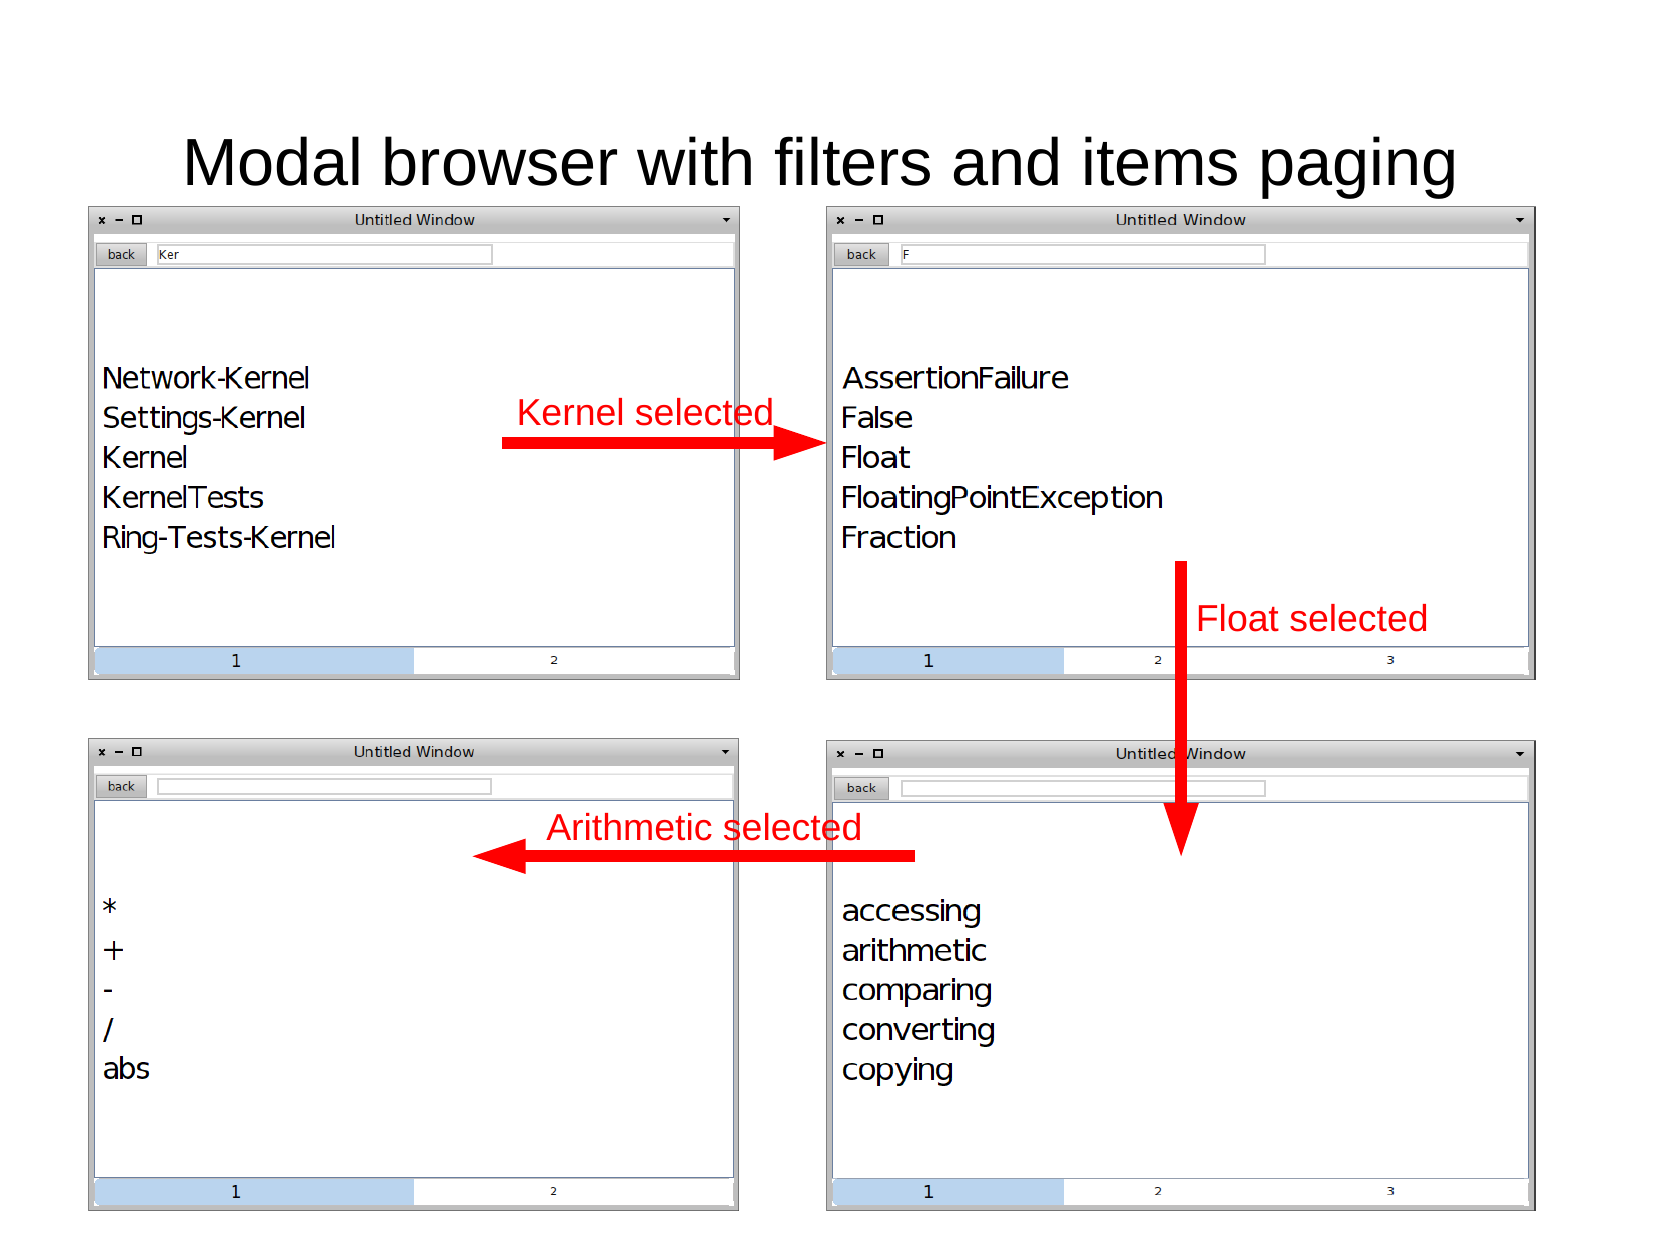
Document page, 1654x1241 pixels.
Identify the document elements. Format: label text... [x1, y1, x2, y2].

title Modal browser with filters and items paging [76, 58, 1565, 266]
text_box Arithmetic selected [531, 799, 886, 857]
picture [826, 206, 1536, 680]
text_box Float selected [1181, 590, 1506, 648]
picture [88, 738, 739, 1211]
picture [826, 740, 1536, 1211]
text_box Kernel selected [501, 383, 827, 441]
picture [88, 206, 740, 680]
